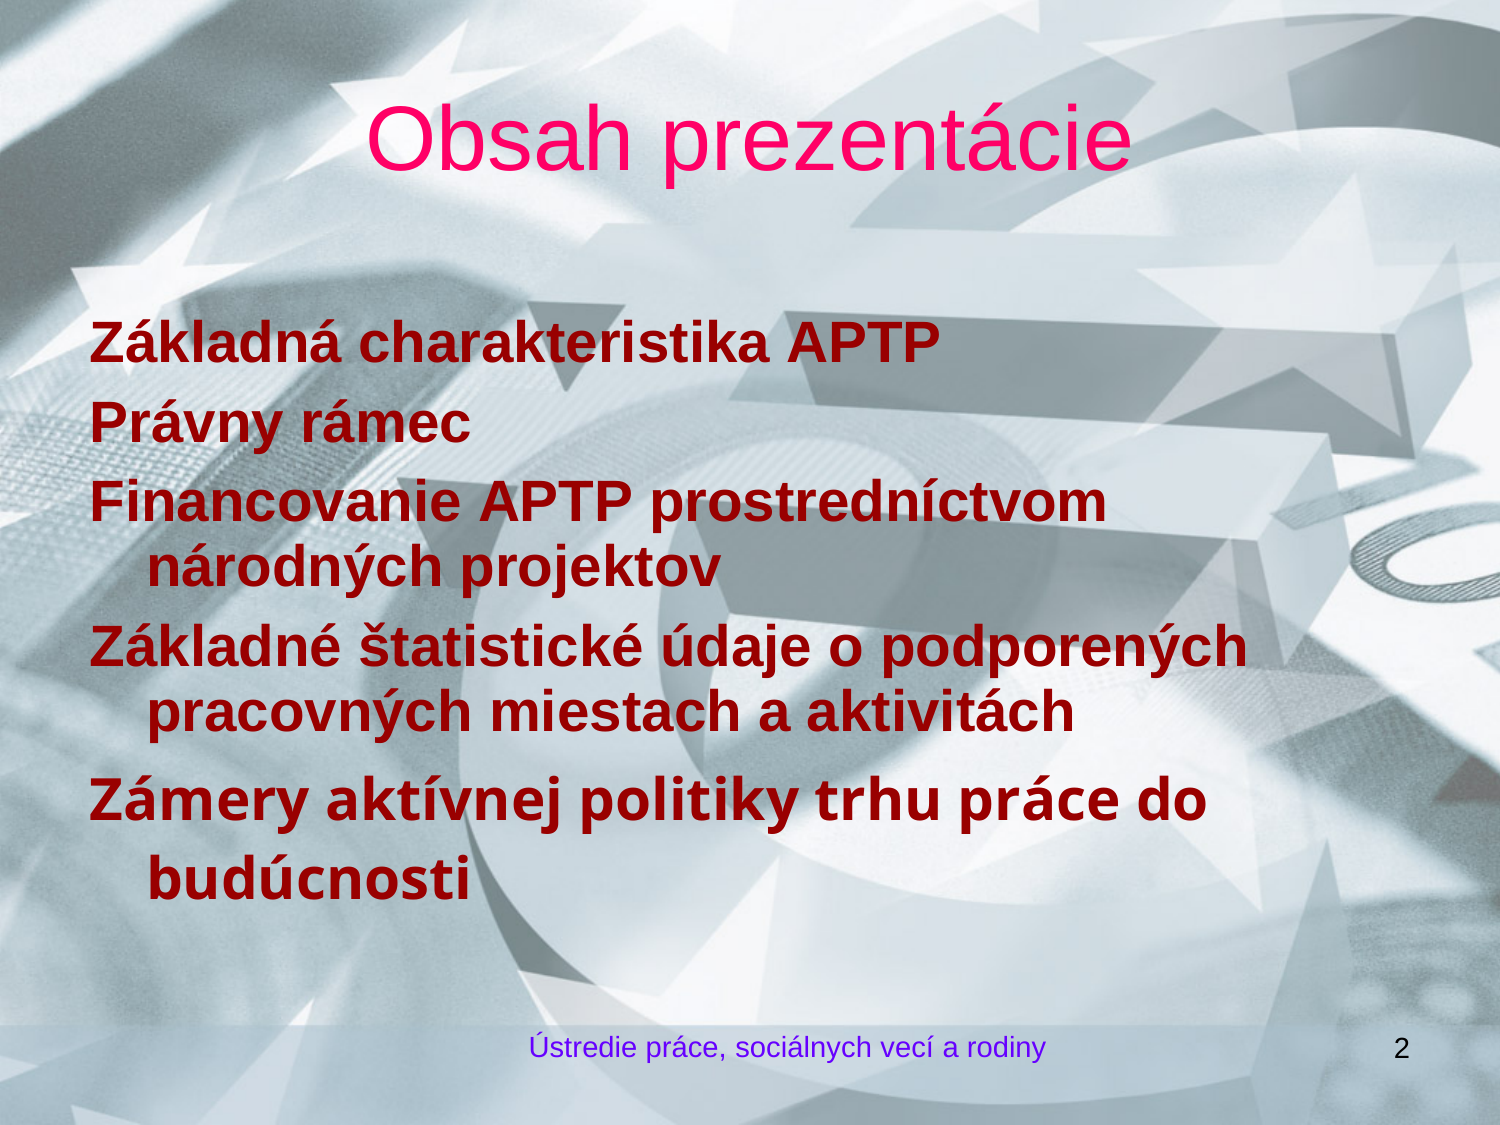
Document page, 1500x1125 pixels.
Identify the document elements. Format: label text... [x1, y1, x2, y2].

picture [0, 0, 1500, 1125]
title Obsah prezentácie [75, 45, 1426, 231]
list Základná charakteristika APTP Právny rámec Financovanie APTP prostredníctvom národných projektov Základné štatistické údaje o podporených pracovných miestach a aktivitách Zámery aktívnej politiky trhu práce do budúcnosti [75, 231, 1426, 1125]
